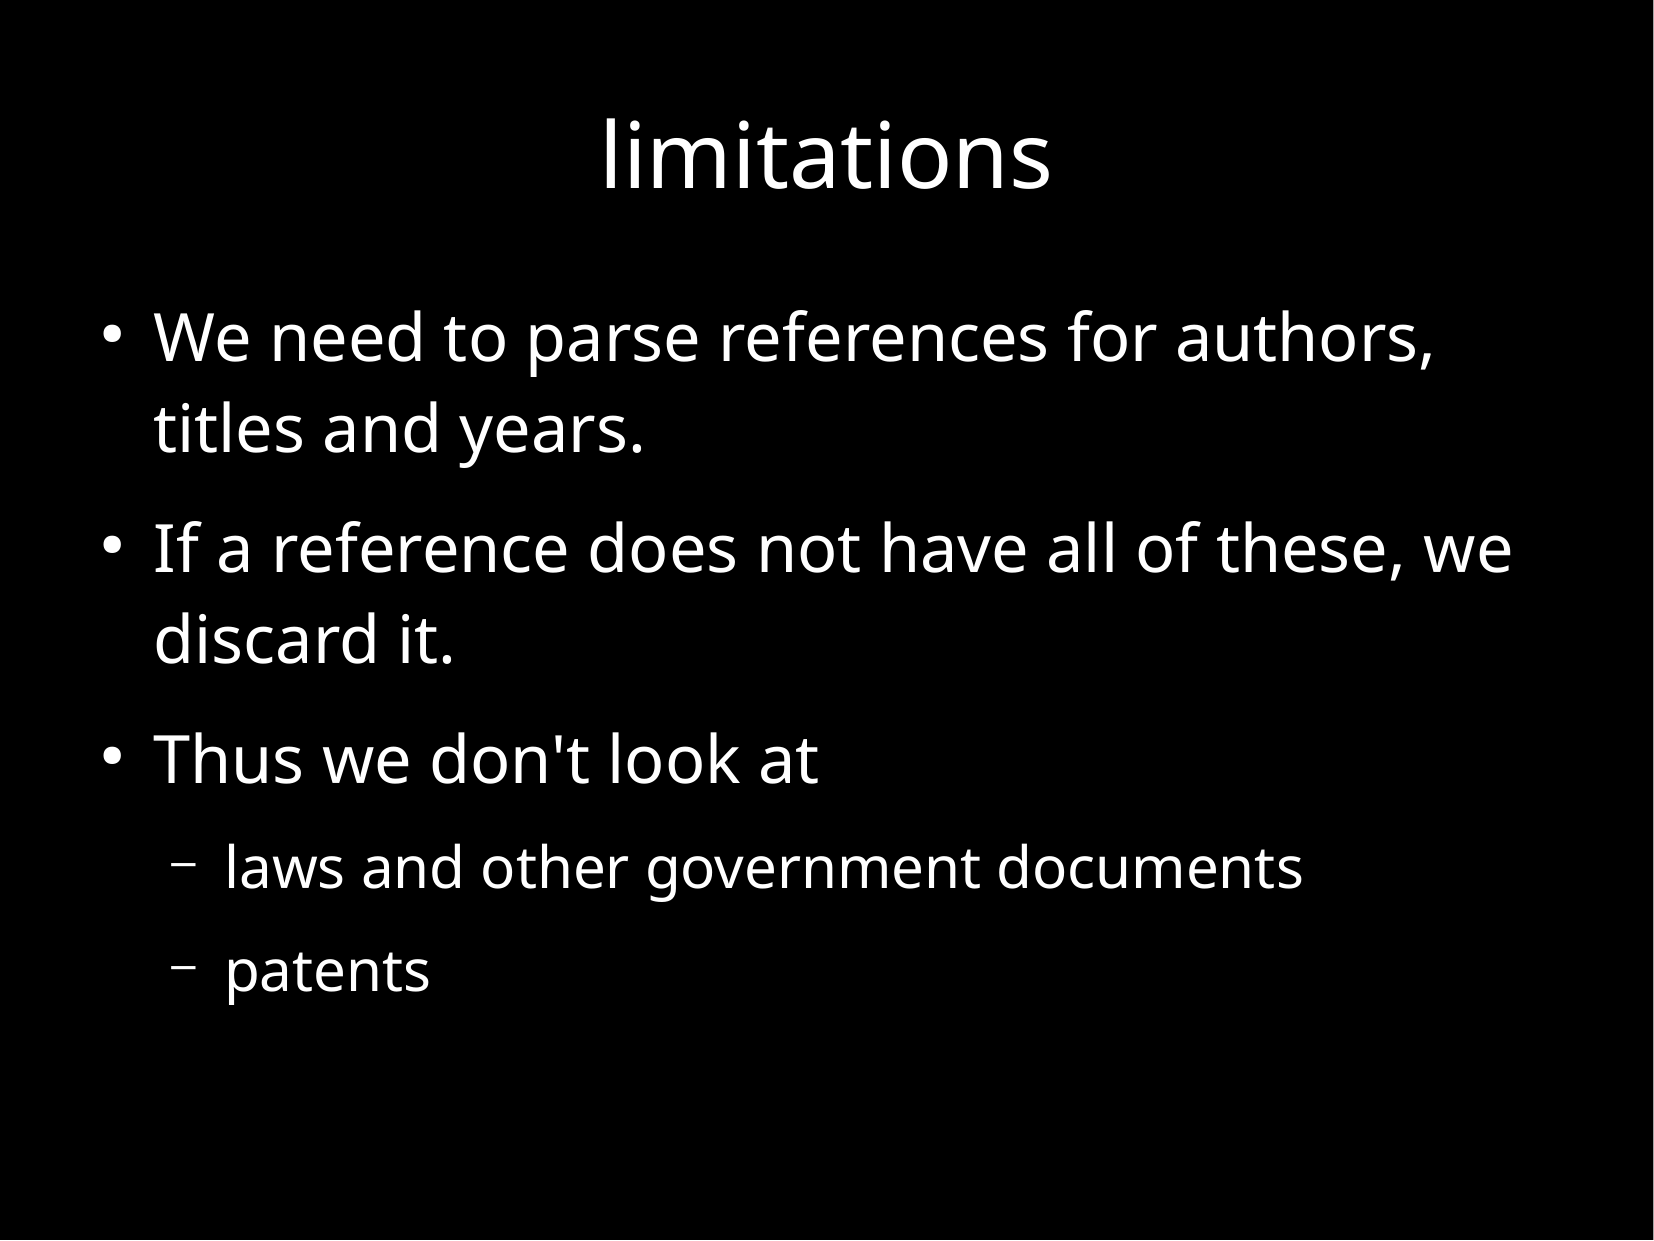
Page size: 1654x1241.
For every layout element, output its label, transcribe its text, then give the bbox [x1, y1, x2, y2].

title limitations [82, 49, 1571, 257]
list We need to parse references for authors, titles and years. If a reference does not have all of these, we discard it. Thus we don't look at laws and other government documents patents [82, 290, 1571, 1099]
